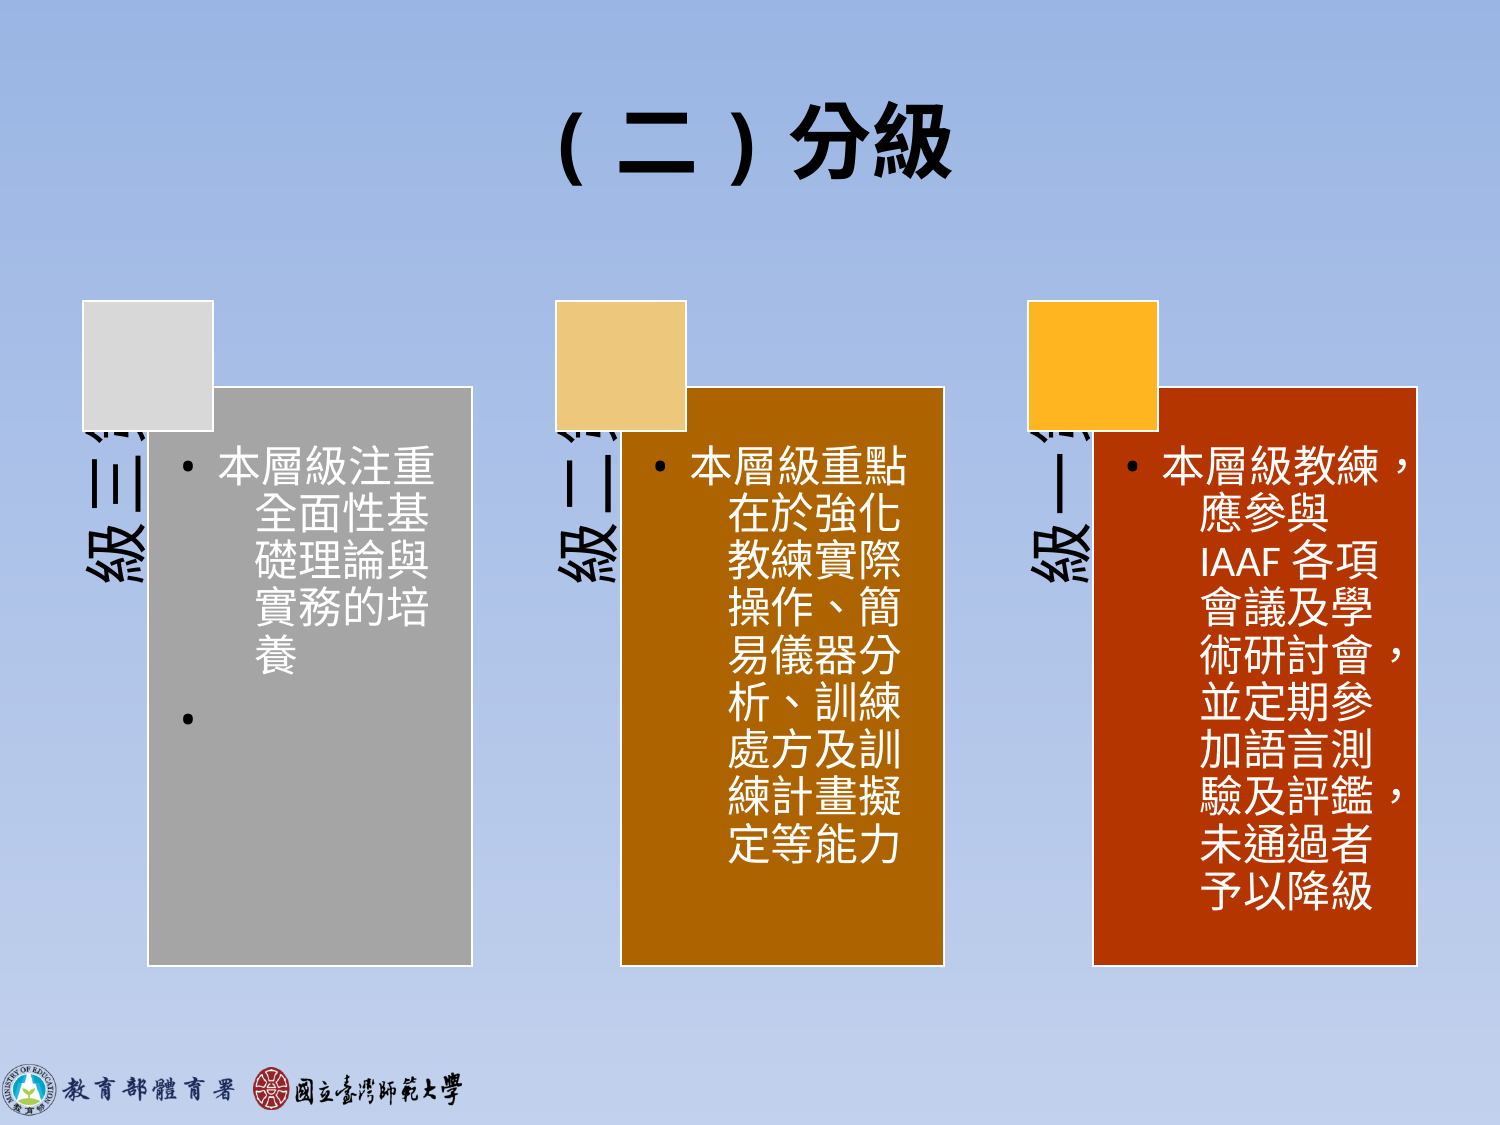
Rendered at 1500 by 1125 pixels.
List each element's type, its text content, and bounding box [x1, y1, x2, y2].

text_box 本層級重點在於強化教練實際操作、簡易儀器分析、訓練處方及訓練計畫擬定等能力 [620, 387, 945, 967]
text_box 第一級 [1028, 431, 1092, 967]
text_box 第三級 [83, 431, 148, 967]
text_box 本層級教練，應參與IAAF各項會議及學術研討會，並定期參加語言測驗及評鑑，未通過者予以降級 [1092, 387, 1417, 967]
text_box [1028, 301, 1158, 431]
text_box 本層級注重全面性基礎理論與實務的培養 [148, 387, 473, 967]
text_box [83, 301, 213, 431]
text_box [556, 301, 686, 431]
text_box 第二級 [555, 386, 620, 967]
title (二)分級 [75, 45, 1426, 233]
